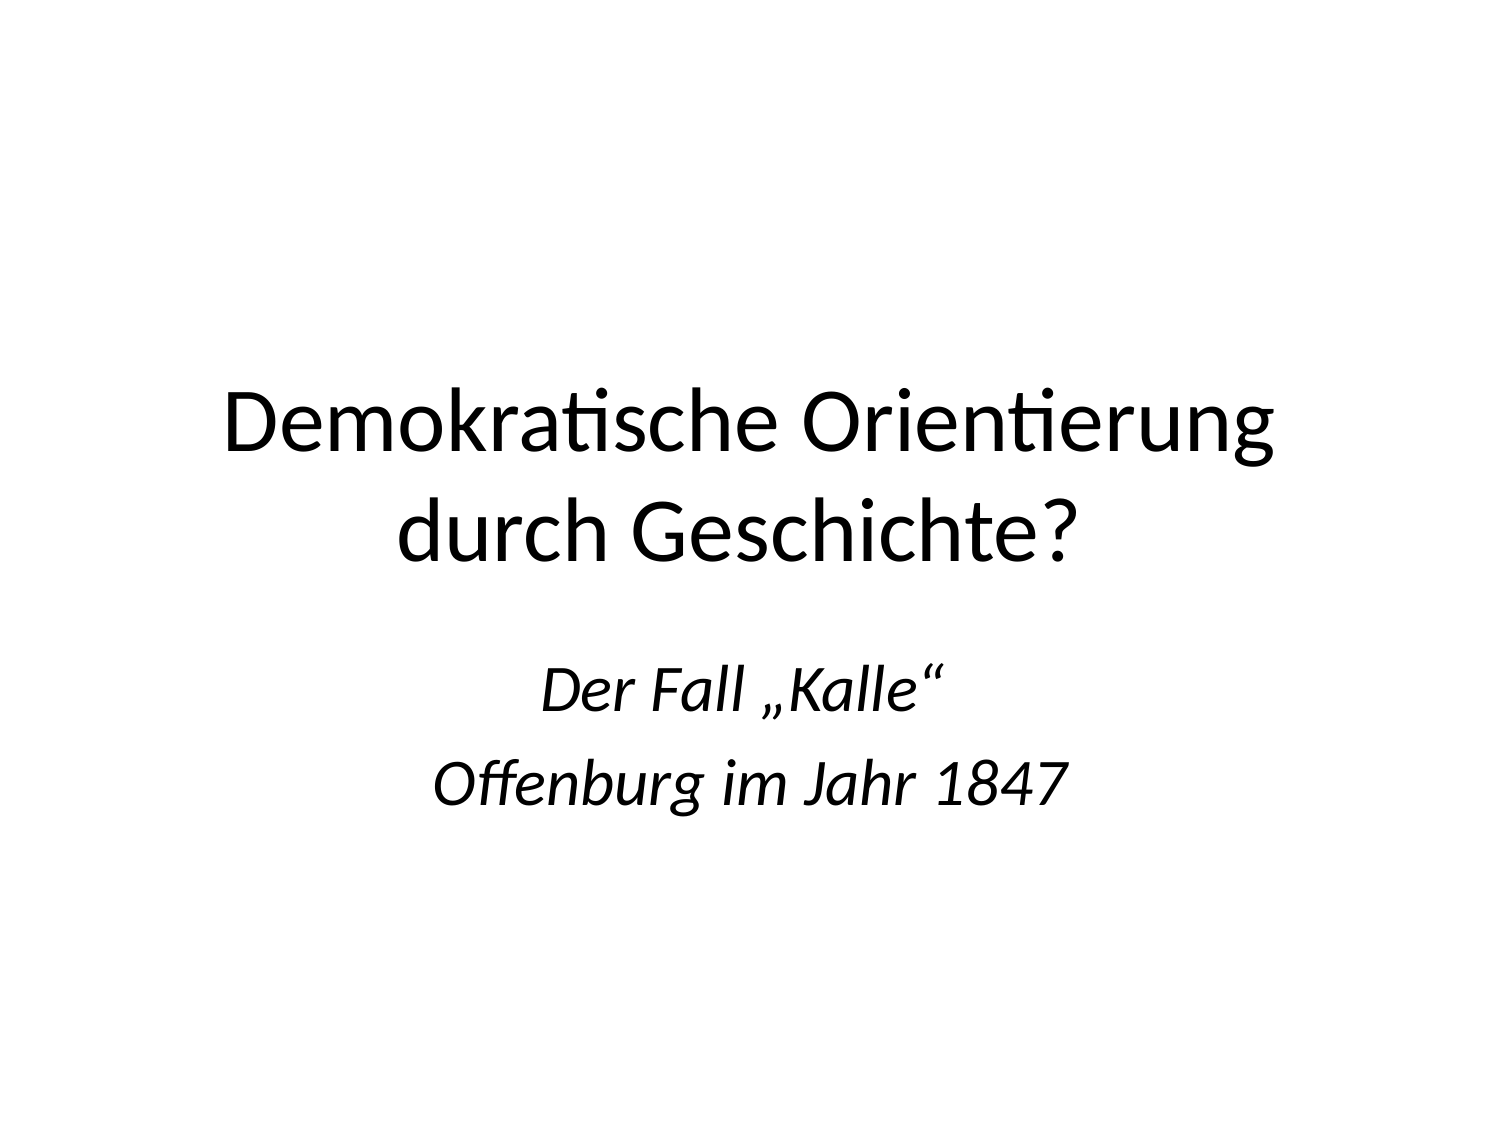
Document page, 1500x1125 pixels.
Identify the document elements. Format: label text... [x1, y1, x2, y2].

title Demokratische Orientierung durch Geschichte? [112, 349, 1388, 591]
subtitle Der Fall „Kalle“ Offenburg im Jahr 1847 [225, 637, 1275, 925]
